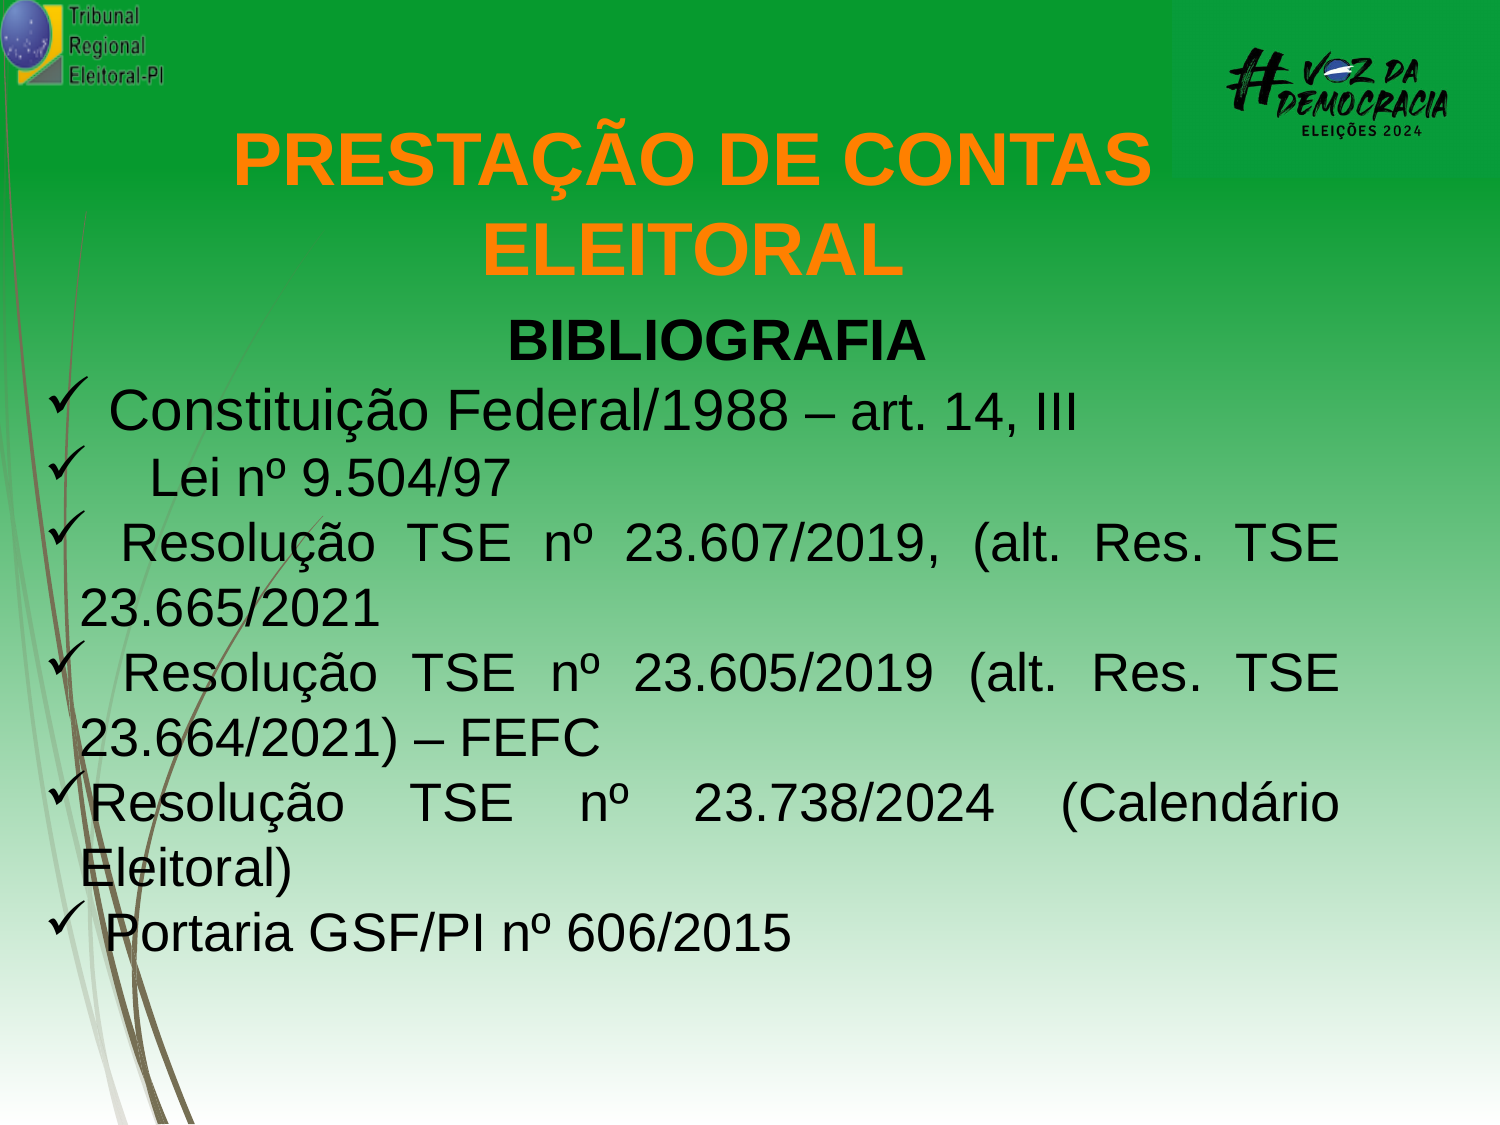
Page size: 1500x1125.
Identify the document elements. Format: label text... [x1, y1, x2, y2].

picture [1172, 0, 1500, 178]
text_box PRESTAÇÃO DE CONTAS ELEITORAL BIBLIOGRAFIA Constituição Federal/1988 – art. 14, III Lei nº 9.504/97 Resolução TSE nº 23.607/2019, (alt. Res. TSE 23.665/2021 Resolução TSE nº 23.605/2019 (alt. Res. TSE 23.664/2021) – FEFC Resolução TSE nº 23.738/2024 (Calendário Eleitoral) Portaria GSF/PI nº 606/2015 [29, 102, 1358, 247]
picture [0, 0, 178, 94]
